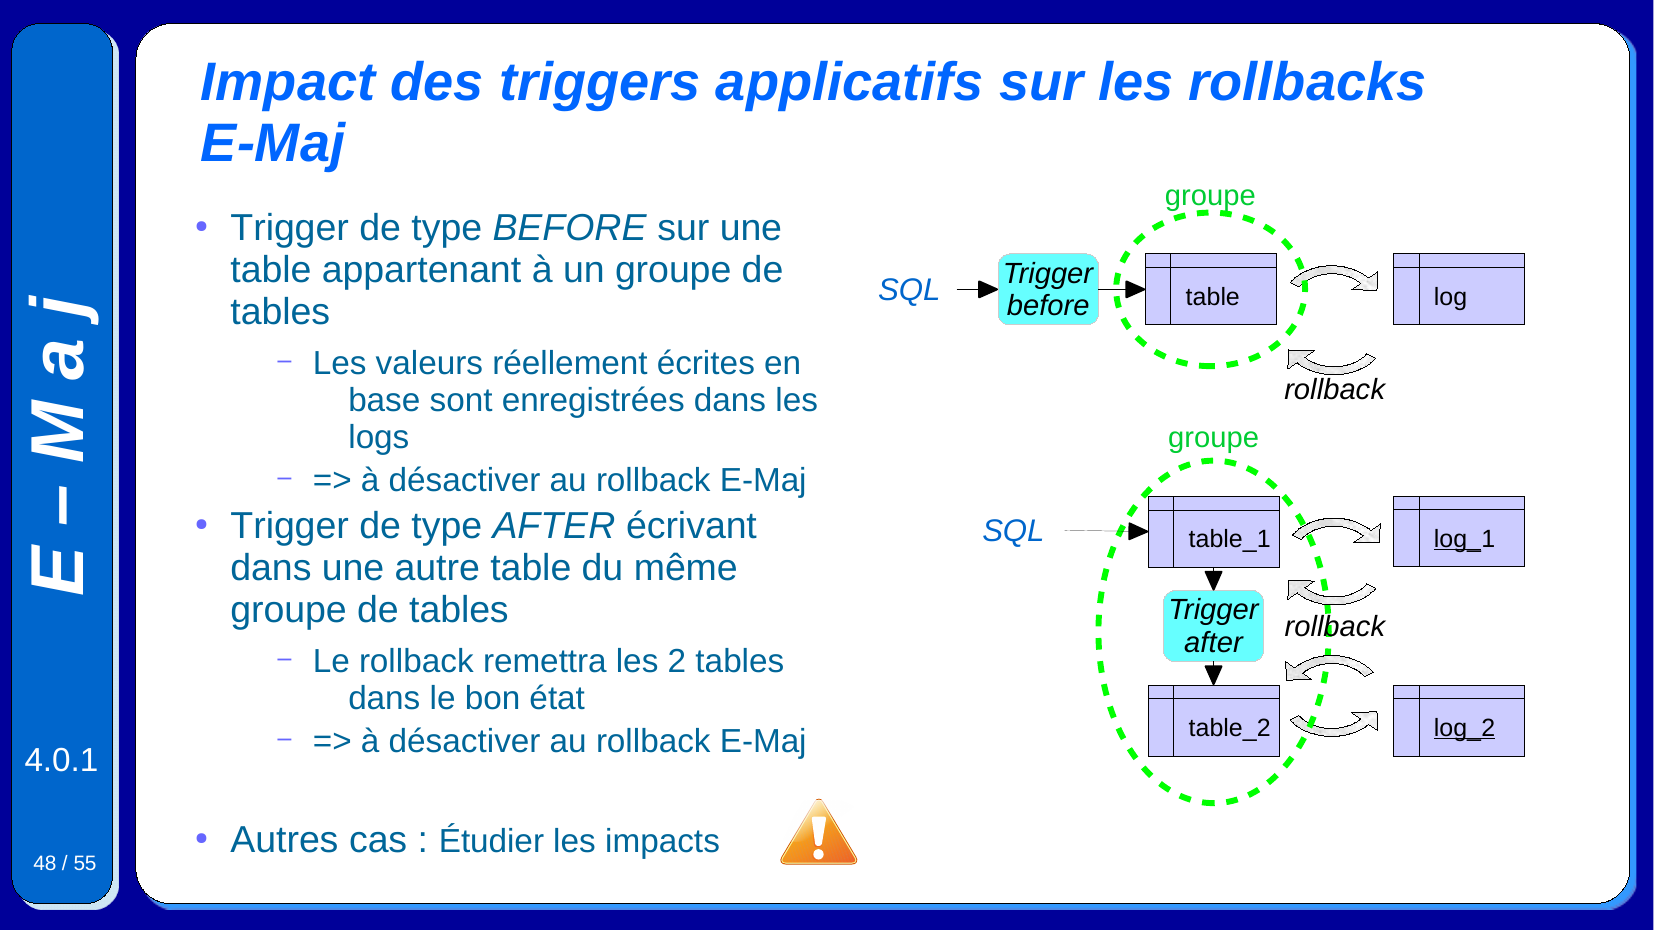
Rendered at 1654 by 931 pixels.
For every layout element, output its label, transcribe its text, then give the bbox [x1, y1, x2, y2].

text_box [1290, 265, 1378, 291]
text_box [1290, 711, 1378, 737]
text_box Trigger after [1163, 590, 1264, 662]
text_box log_1 [1393, 496, 1525, 567]
text_box table_1 [1148, 496, 1280, 568]
text_box groupe [1150, 171, 1271, 219]
text_box Trigger before [998, 253, 1099, 325]
text_box [1287, 349, 1326, 366]
picture [767, 783, 871, 886]
list Trigger de type BEFORE sur une table appartenant à un groupe de tables Les valeurs réellement écrites en base sont enregistrées dans les logs => à désactiver au rollback E-Maj Trigger de type AFTER écrivant dans une autre table du même groupe de tables Le rollback remettra les 2 tables dans le bon état => à désactiver au rollback E-Maj Autres cas : Étudier les impacts [177, 206, 839, 880]
text_box [1342, 353, 1376, 366]
text_box table [1145, 253, 1277, 325]
text_box [1287, 580, 1376, 602]
text_box SQL [862, 264, 957, 315]
text_box table_2 [1148, 685, 1280, 757]
text_box rollback [1269, 602, 1401, 650]
text_box groupe [1153, 413, 1274, 461]
text_box log [1393, 253, 1525, 325]
text_box [1292, 518, 1381, 543]
text_box log_2 [1393, 685, 1525, 757]
text_box [1285, 655, 1374, 681]
title Impact des triggers applicatifs sur les rollbacks E-Maj [200, 34, 1575, 191]
text_box rollback [1269, 366, 1401, 414]
text_box SQL [962, 505, 1065, 556]
